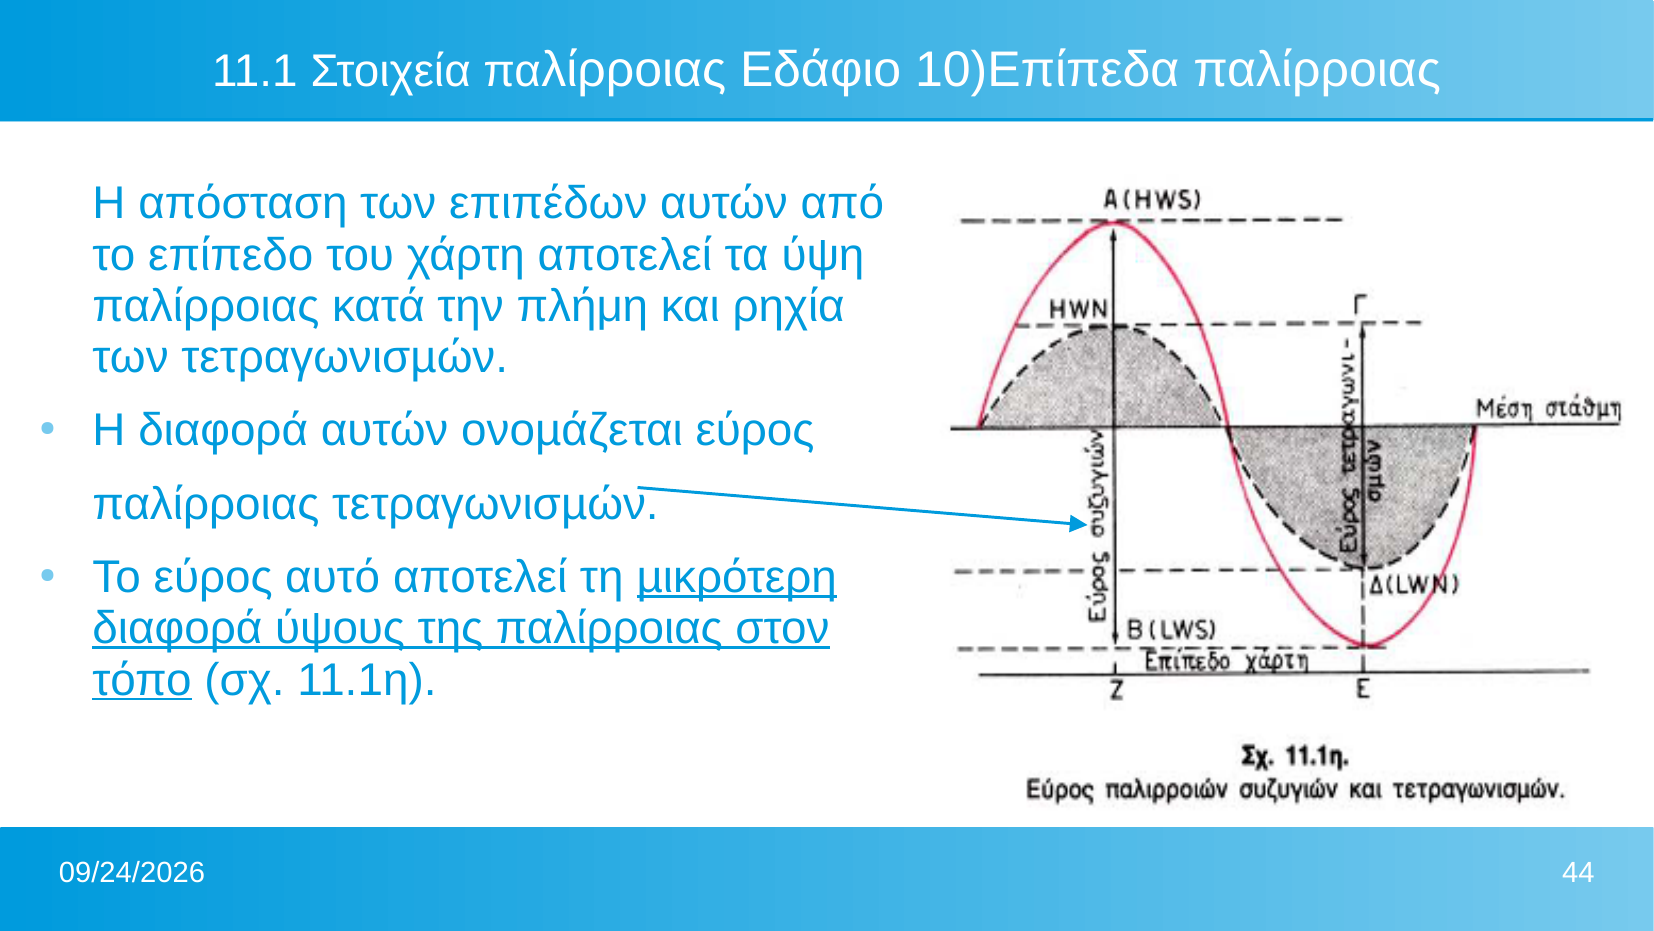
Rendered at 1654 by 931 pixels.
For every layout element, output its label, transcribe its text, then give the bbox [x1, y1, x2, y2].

list Η απόσταση των επιπέδων αυτών από το επίπεδο του χάρτη αποτελεί τα ύψη παλίρροιας κατά την πλήμη και ρηχία των τετραγωνισµών. Η διαφορά αυτών ονοµάζεται εύρος παλίρροιας τετραγωνισµών. Το εύρος αυτό αποτελεί τη µικρότερη διαφορά ύψους της παλίρροιας στον τόπο (σχ. 11.1η). [21, 177, 900, 768]
title 11.1 Στοιχεία παλίρροιας Εδάφιο 10)Επίπεδα παλίρροιας [59, 29, 1595, 108]
picture [900, 149, 1651, 826]
